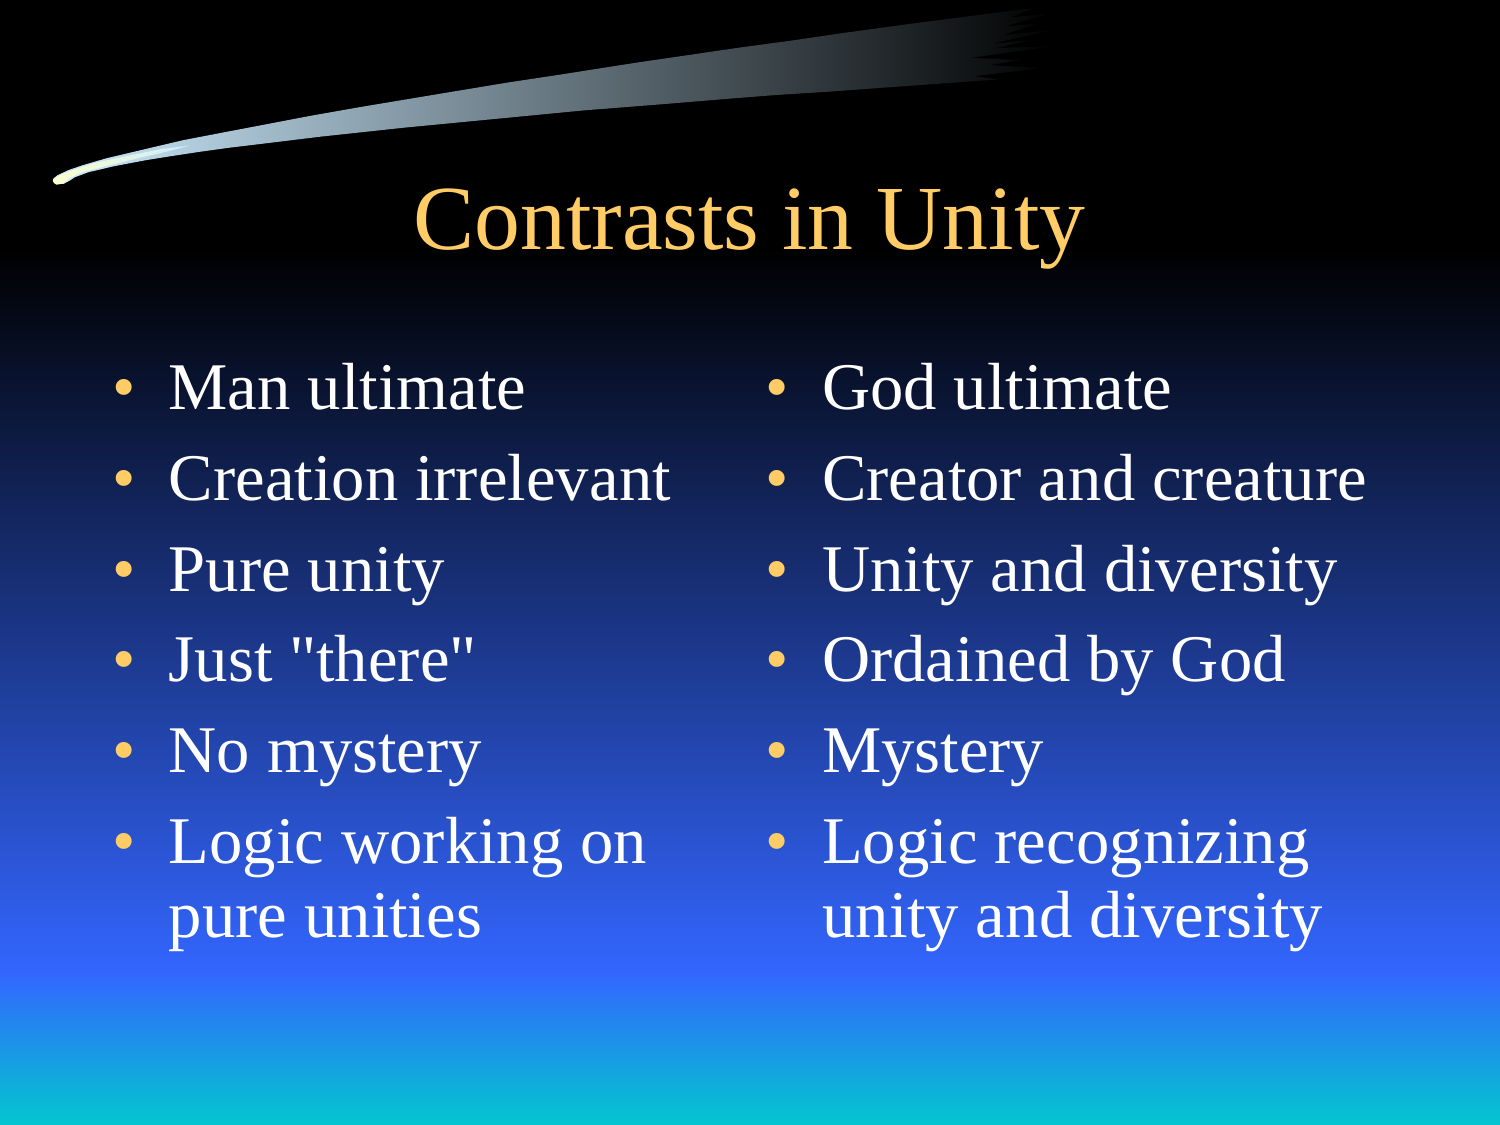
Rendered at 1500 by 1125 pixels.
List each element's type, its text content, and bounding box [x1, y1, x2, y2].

title Contrasts in Unity [112, 124, 1388, 313]
list Man ultimate Creation irrelevant Pure unity Just "there" No mystery Logic working on pure unities [112, 350, 735, 1078]
list God ultimate Creator and creature Unity and diversity Ordained by God Mystery Logic recognizing unity and diversity [765, 350, 1388, 1078]
